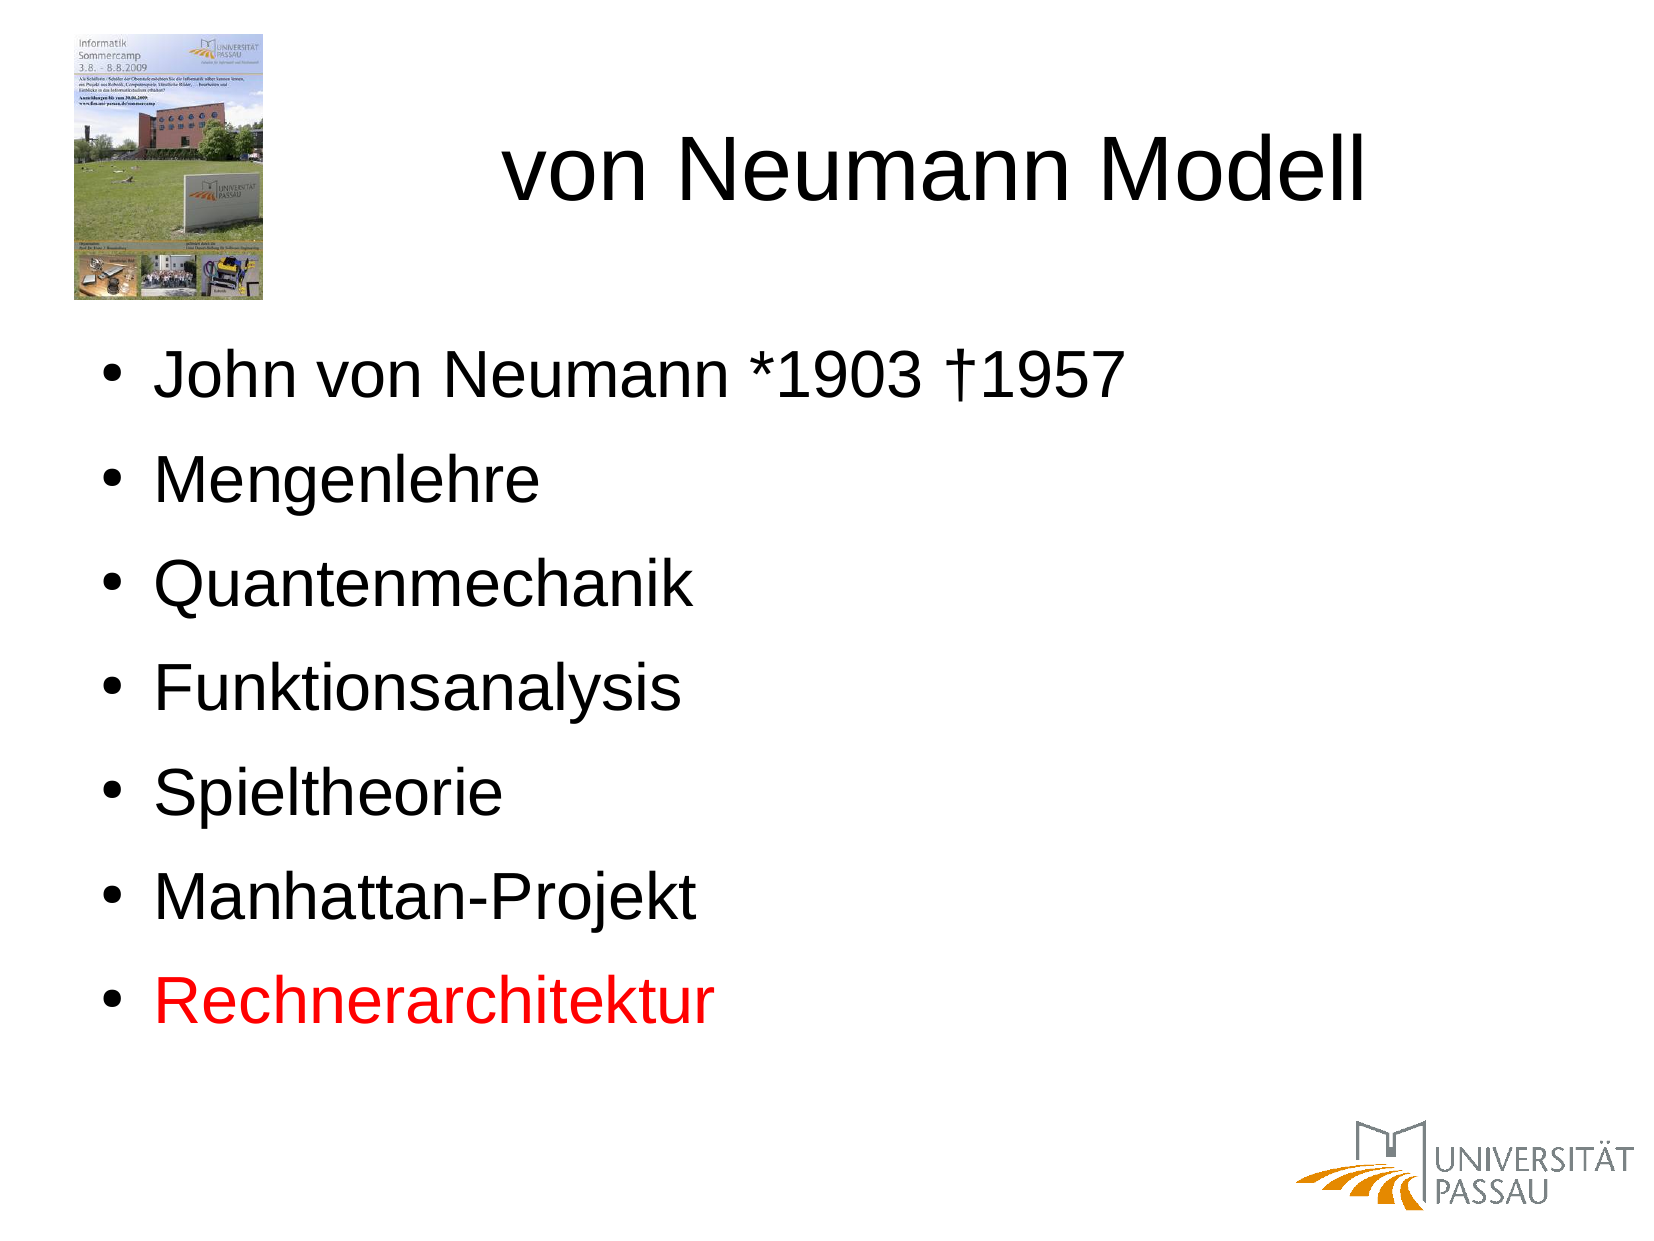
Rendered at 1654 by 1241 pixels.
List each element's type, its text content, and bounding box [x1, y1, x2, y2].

list John von Neumann *1903 †1957 Mengenlehre Quantenmechanik Funktionsanalysis Spieltheorie Manhattan-Projekt Rechnerarchitektur [82, 337, 1571, 1157]
title von Neumann Modell [300, 37, 1571, 301]
picture [1295, 1120, 1634, 1211]
picture [74, 34, 263, 300]
